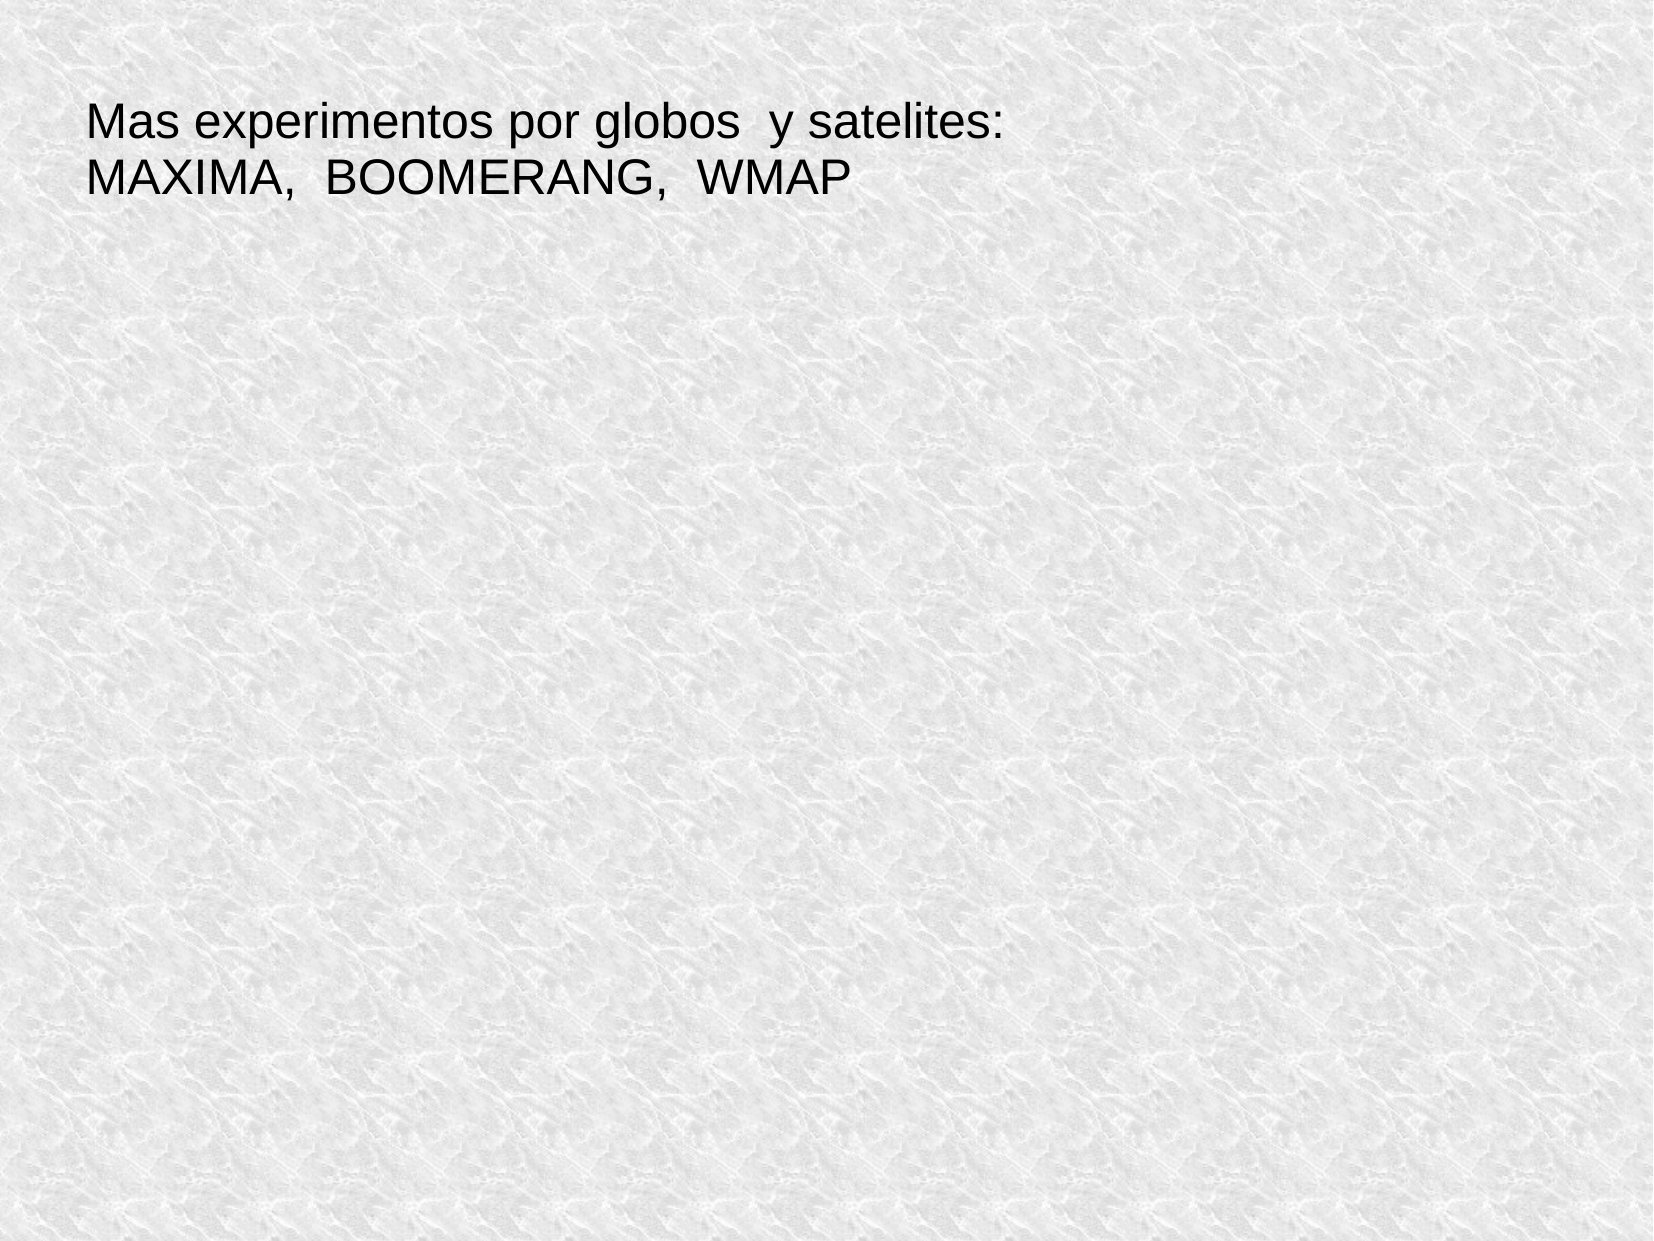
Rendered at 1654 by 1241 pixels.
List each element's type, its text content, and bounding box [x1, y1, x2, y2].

text_box Mas experimentos por globos y satelites: MAXIMA, BOOMERANG, WMAP [70, 86, 1021, 267]
picture [0, 0, 1654, 1241]
